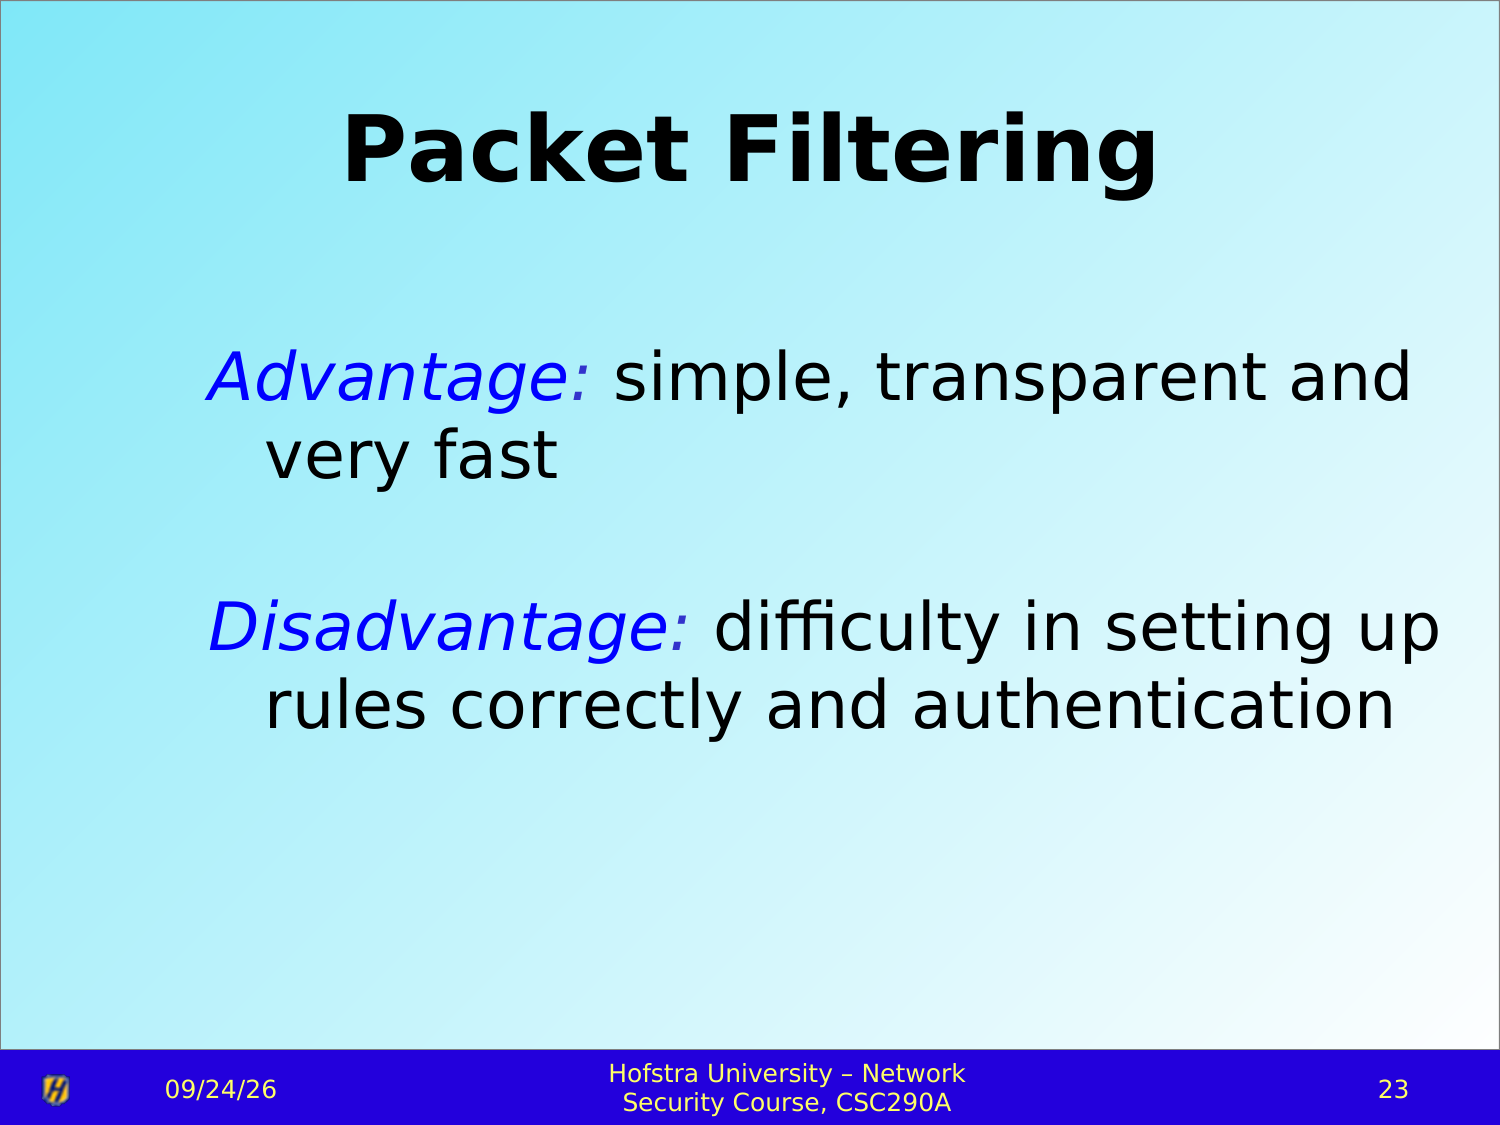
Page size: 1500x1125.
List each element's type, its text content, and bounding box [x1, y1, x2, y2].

list Advantage: simple, transparent and very fast Disadvantage: difficulty in setting up rules correctly and authentication [193, 330, 1469, 1007]
title Packet Filtering [112, 84, 1391, 212]
picture [37, 1072, 76, 1110]
